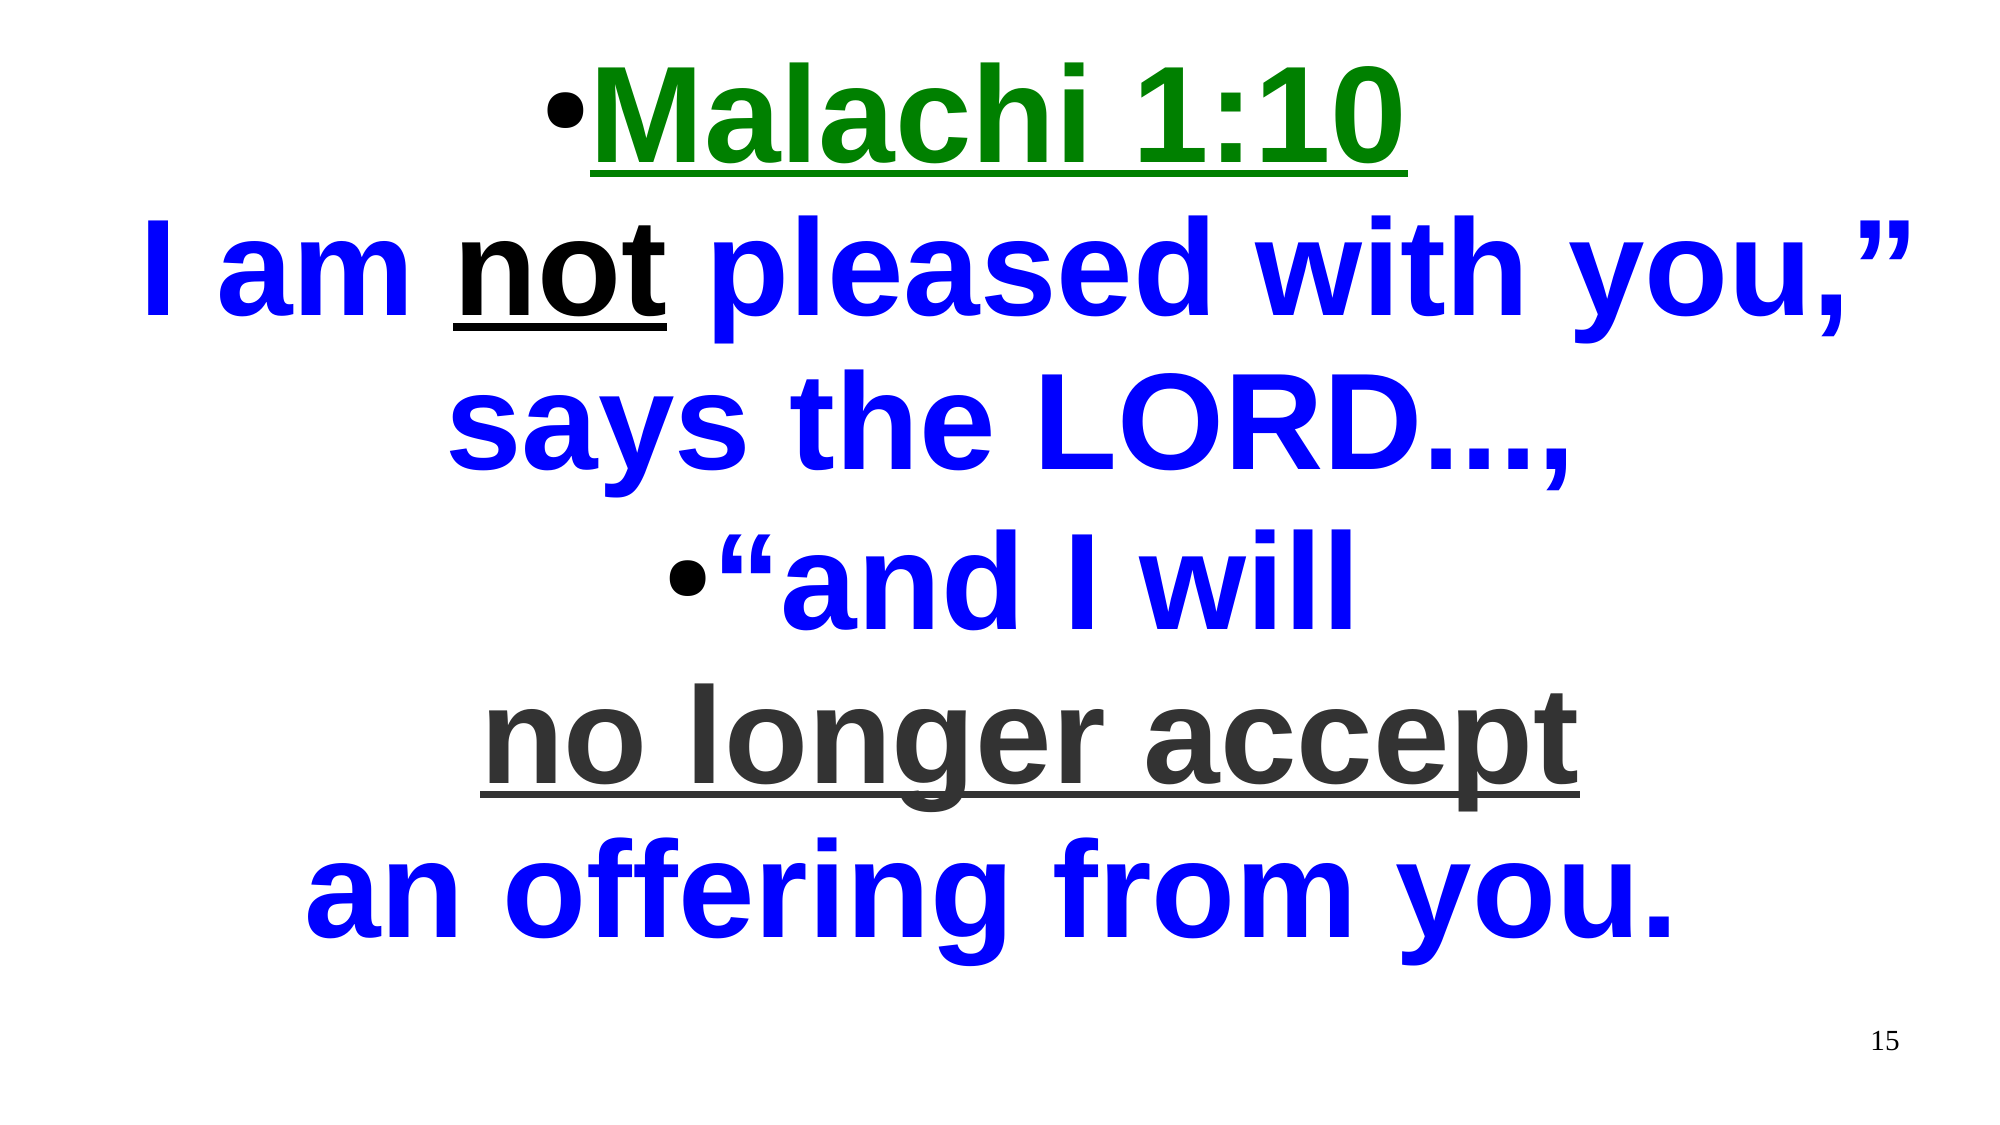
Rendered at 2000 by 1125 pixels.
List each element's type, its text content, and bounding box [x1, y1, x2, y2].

list Malachi 1:10 I am not pleased with you,” says the LORD..., “and I will no longer accept an offering from you. [37, 37, 1988, 1088]
